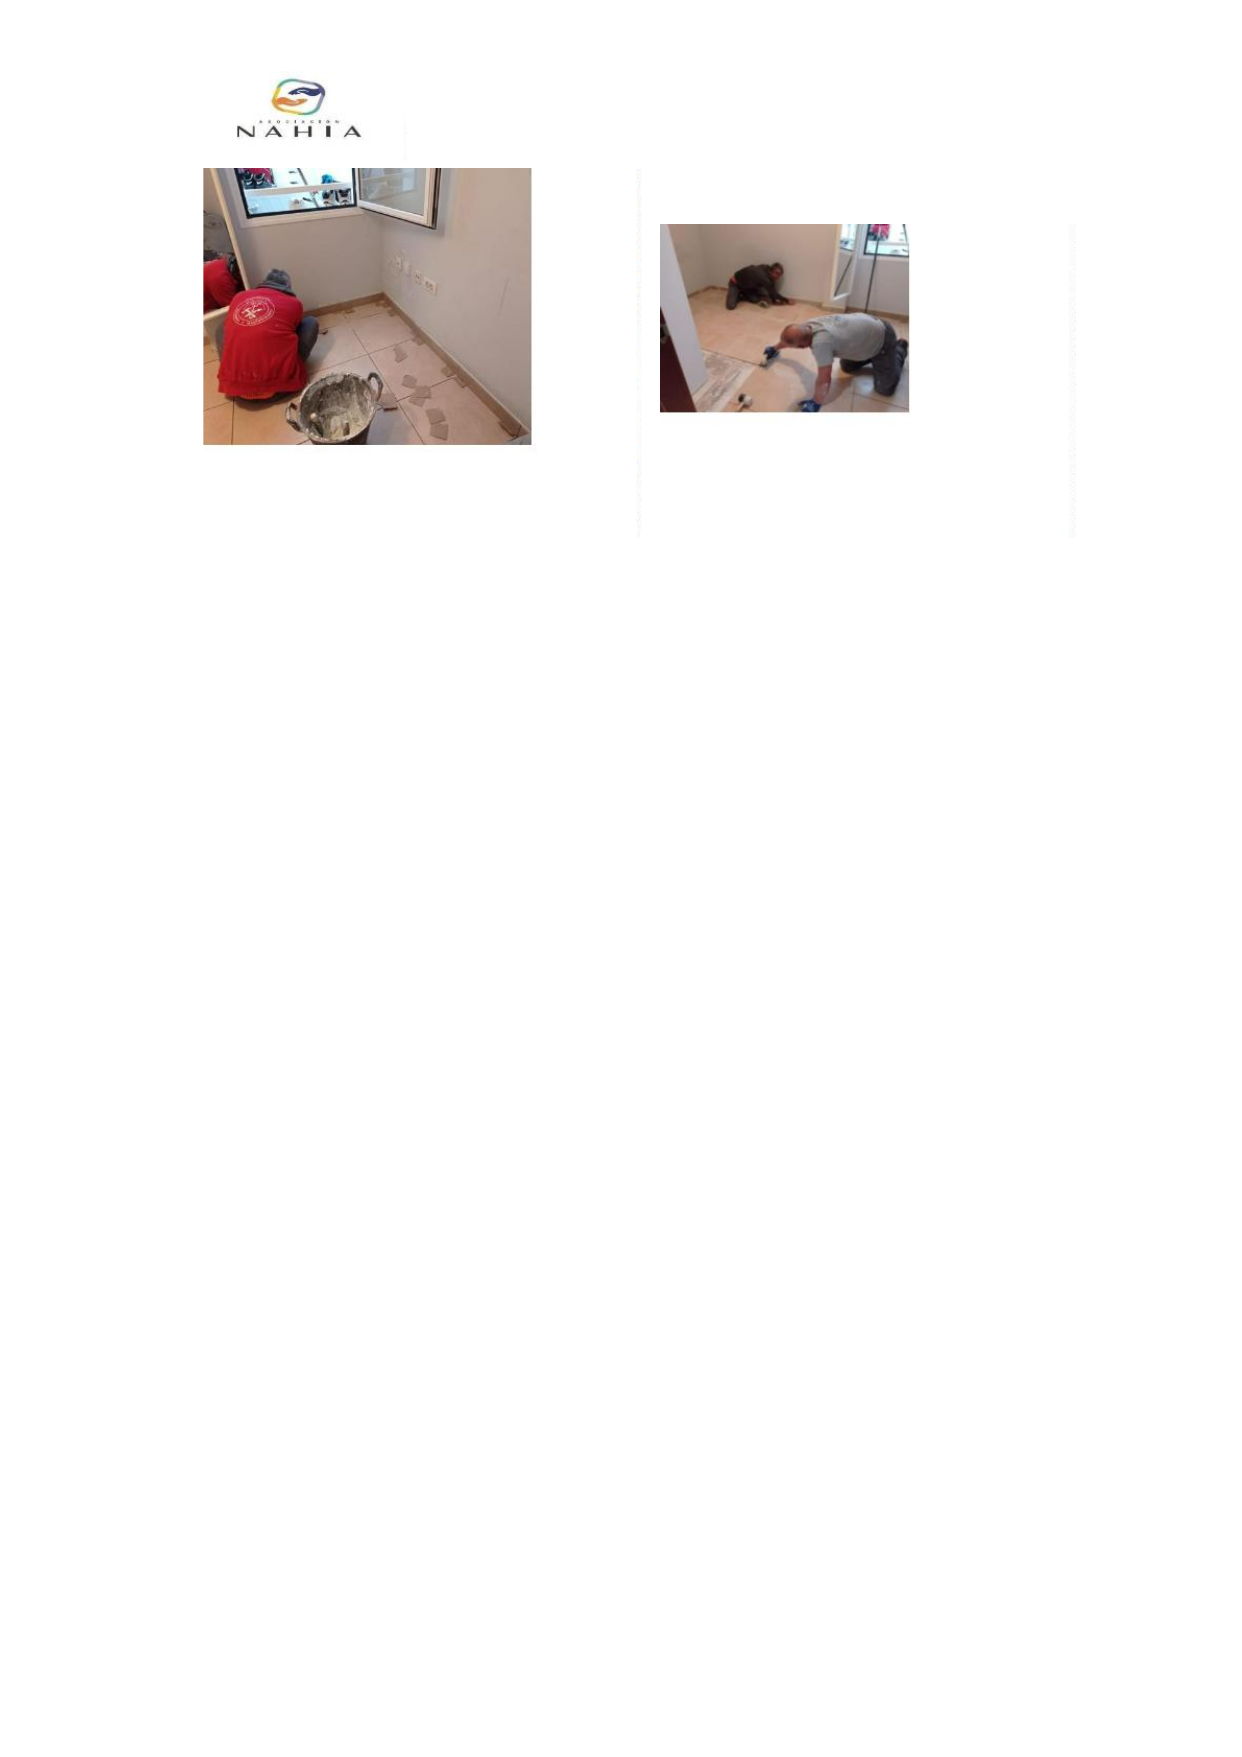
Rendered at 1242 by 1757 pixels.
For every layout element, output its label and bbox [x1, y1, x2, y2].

text_box [236, 71, 407, 164]
text_box [660, 224, 1076, 538]
text_box [203, 168, 642, 538]
